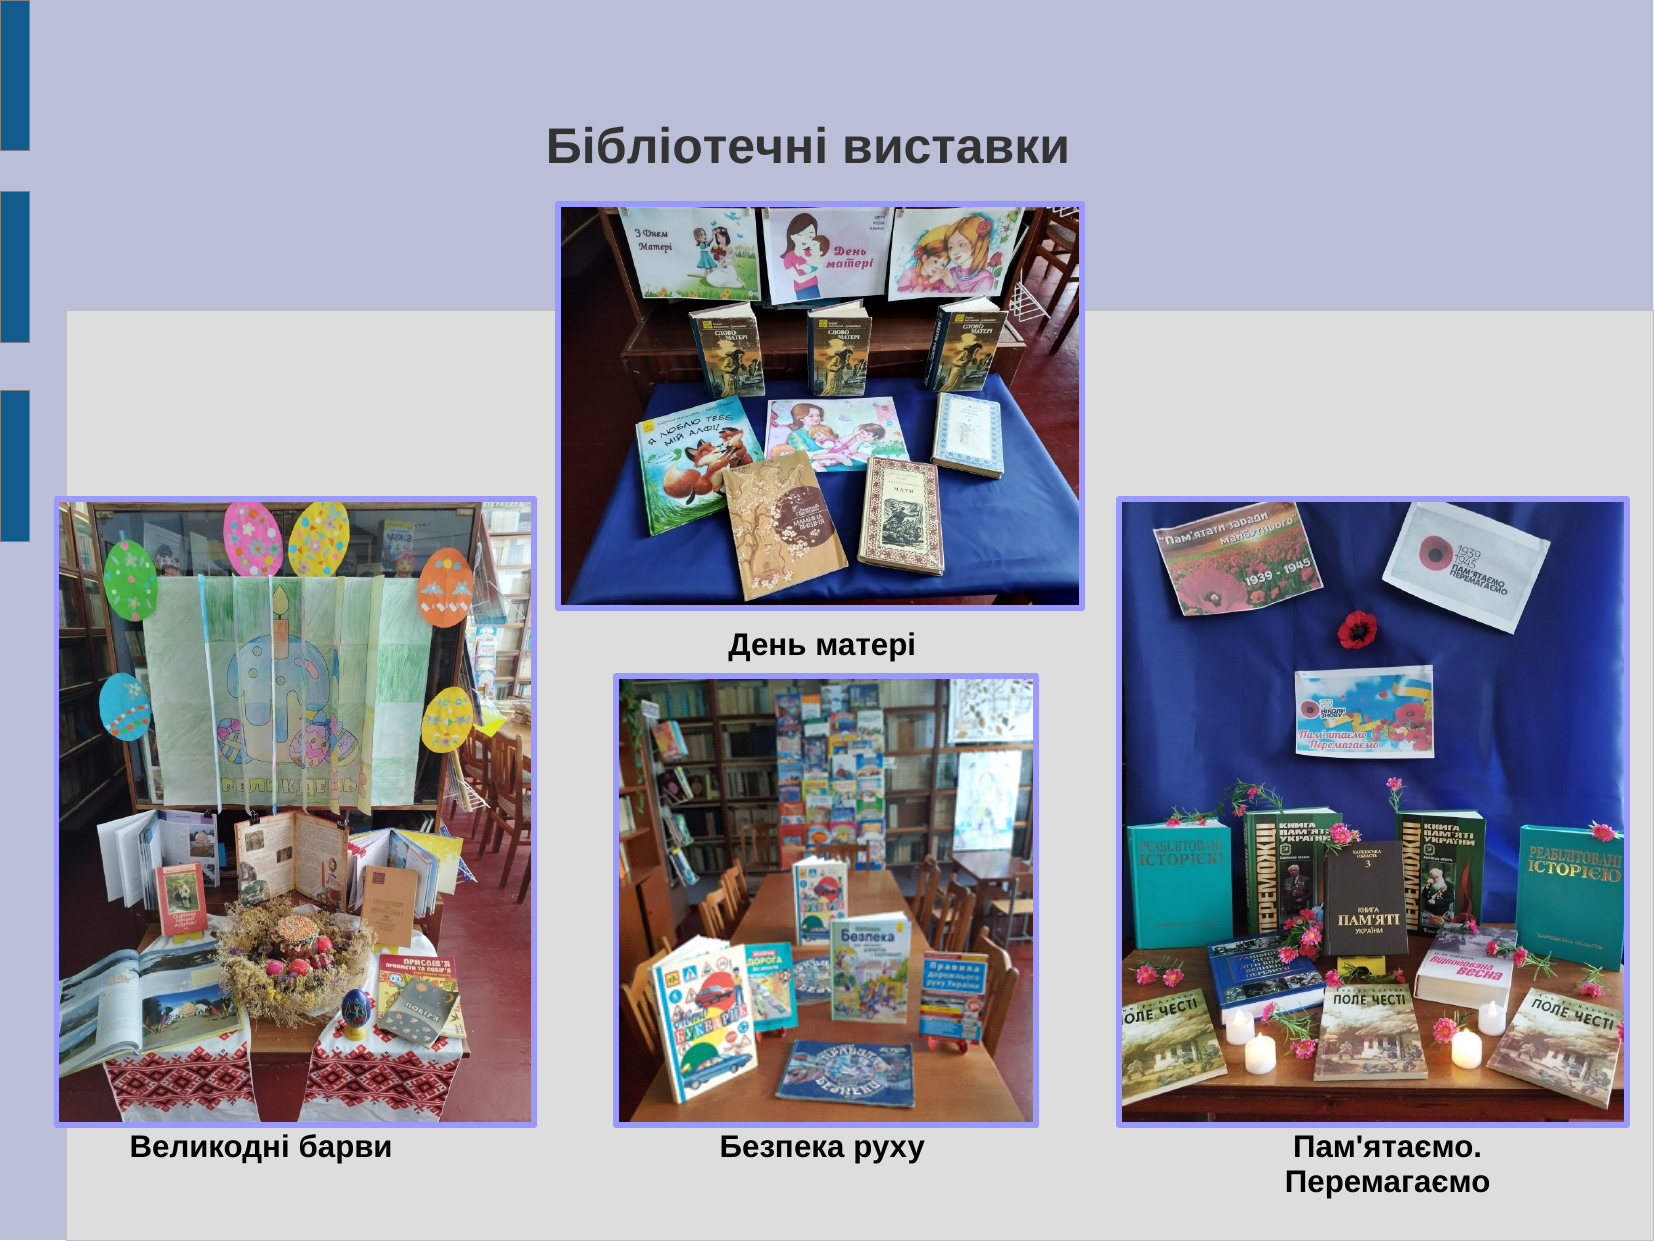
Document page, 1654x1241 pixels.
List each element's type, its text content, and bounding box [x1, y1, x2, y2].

text_box Бібліотечні виставки [531, 118, 1085, 176]
text_box Пам'ятаємо. Перемагаємо [1181, 1122, 1595, 1209]
picture [561, 206, 1080, 606]
picture [618, 679, 1034, 1123]
picture [1122, 501, 1625, 1123]
text_box Великодні барви [59, 1122, 473, 1182]
text_box День матері [620, 620, 1034, 673]
text_box Безпека руху [620, 1122, 1034, 1182]
picture [59, 501, 532, 1123]
